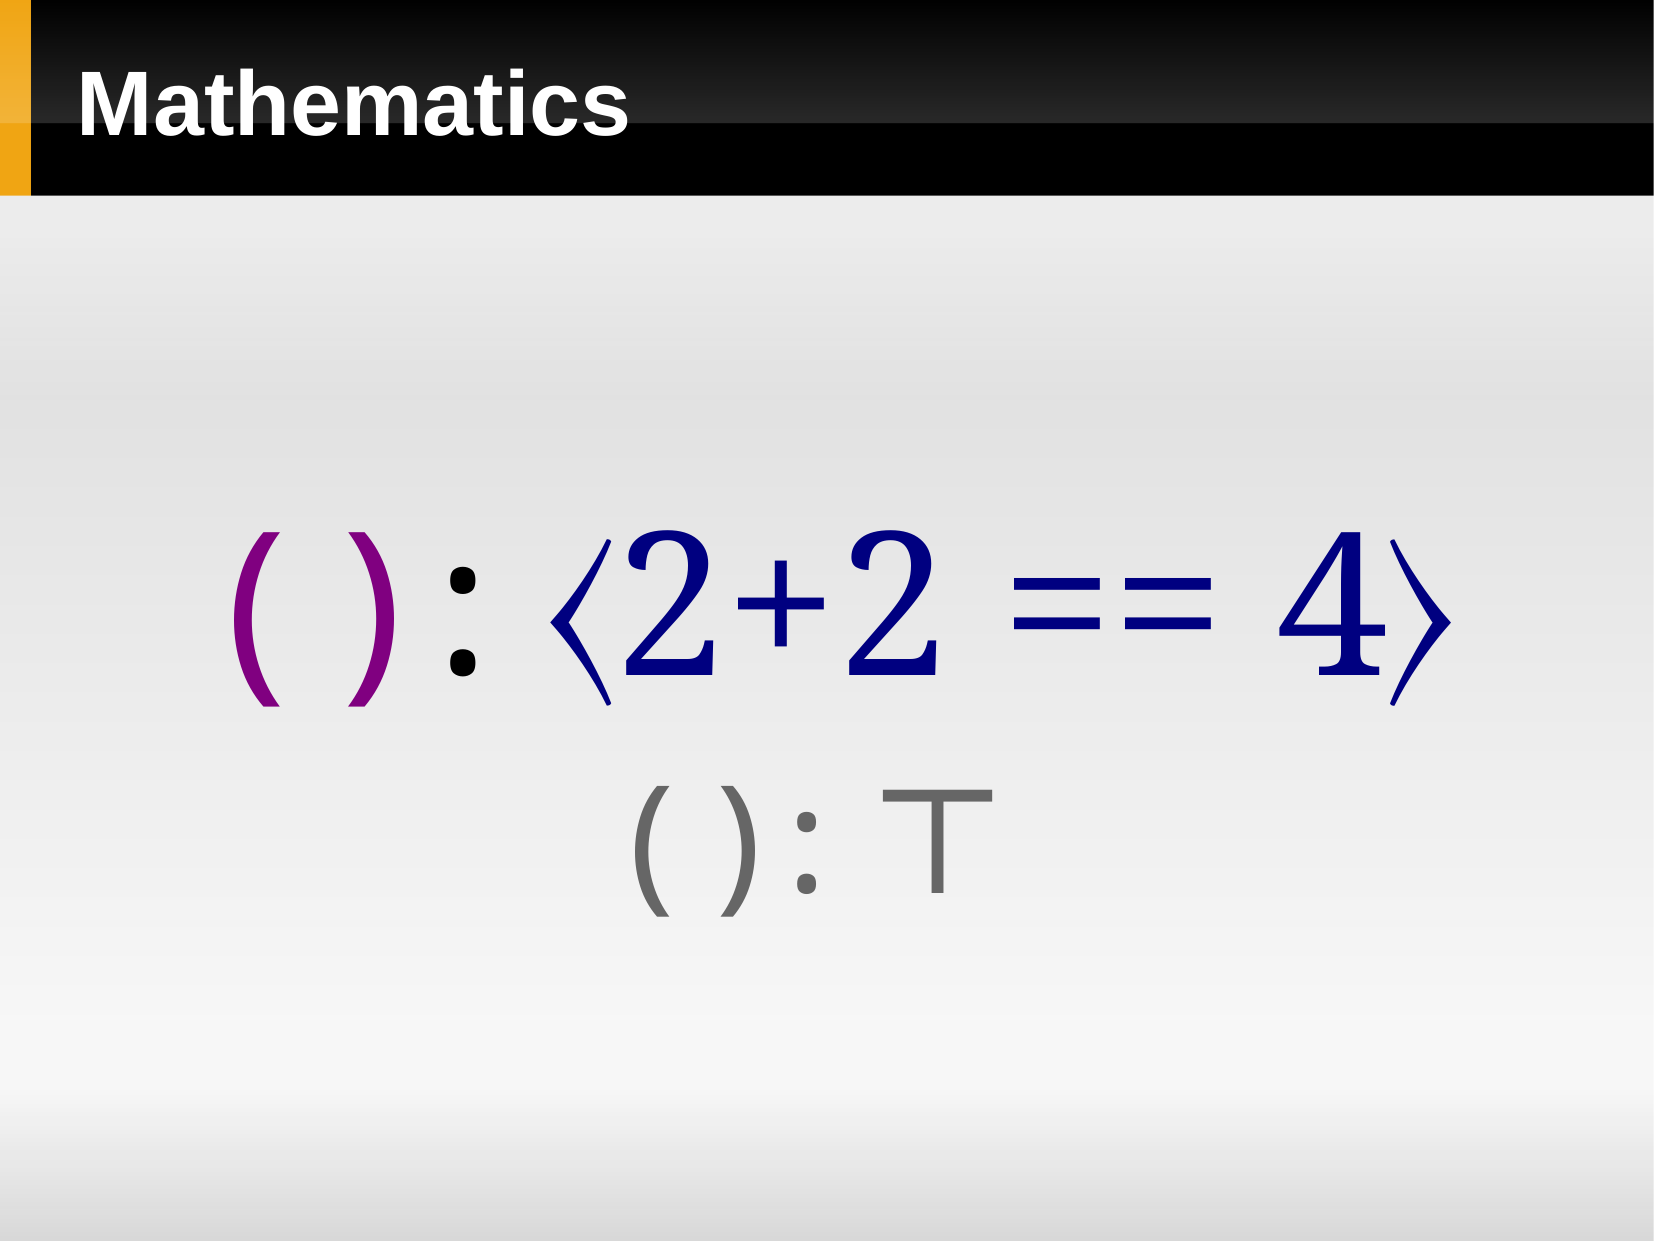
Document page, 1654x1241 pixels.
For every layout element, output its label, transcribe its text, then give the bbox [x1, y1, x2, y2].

picture [0, 0, 1654, 1241]
title Mathematics [76, 7, 1565, 200]
subtitle (): 〈2+2 == 4〉 (): ⊤ [82, 297, 1571, 1102]
